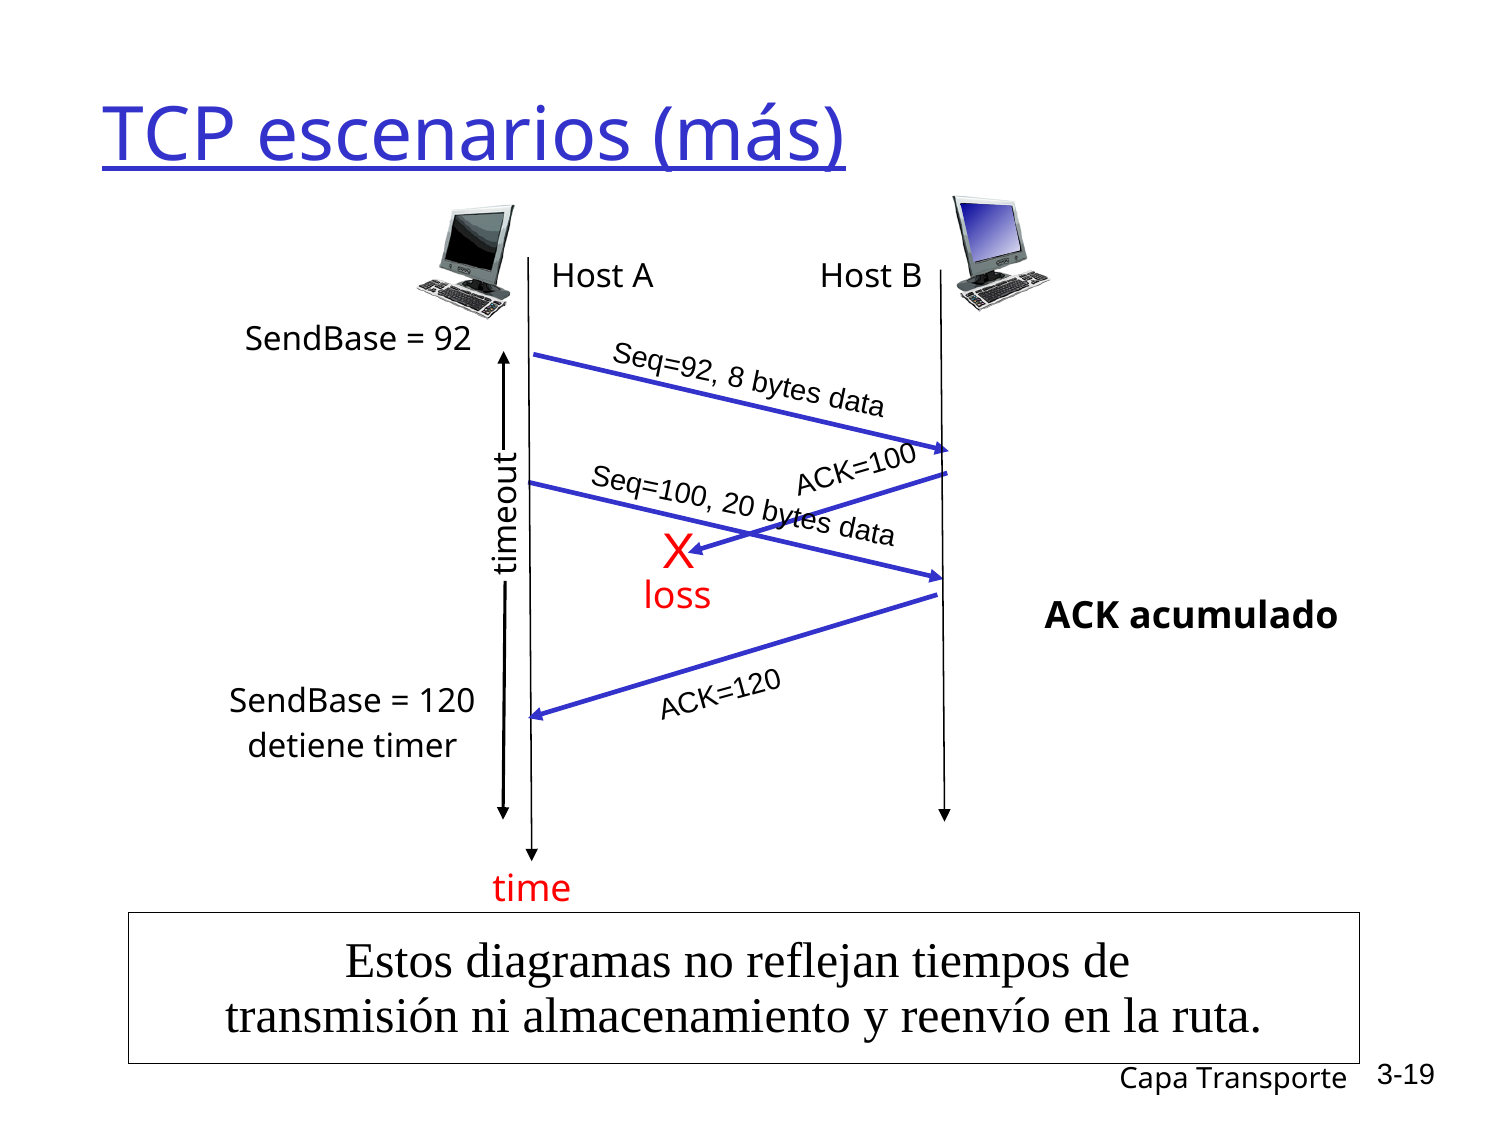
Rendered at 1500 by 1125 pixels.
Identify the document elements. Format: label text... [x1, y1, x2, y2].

picture [392, 199, 517, 328]
text_box ACK=100 [774, 423, 938, 500]
picture [949, 190, 1074, 320]
text_box time [477, 853, 587, 912]
text_box ACK=120 [636, 649, 803, 739]
text_box SendBase = 92 [229, 307, 488, 368]
text_box X [647, 515, 711, 587]
text_box timeout [530, 437, 534, 480]
text_box ACK acumulado [1029, 580, 1354, 648]
text_box loss [628, 560, 727, 628]
text_box timeout [472, 437, 529, 591]
text_box SendBase = 120 detiene timer [214, 669, 491, 776]
text_box Seq=92, 8 bytes data [593, 325, 905, 434]
title TCP escenarios (más) [87, 37, 1426, 225]
text_box Seq=100, 20 bytes data [572, 447, 916, 565]
text_box Host B [804, 244, 938, 306]
text_box Host A [536, 244, 669, 306]
text_box Estos diagramas no reflejan tiempos de transmisión ni almacenamiento y reenvío en la ruta. [128, 912, 1360, 1064]
text_box [960, 203, 1021, 263]
